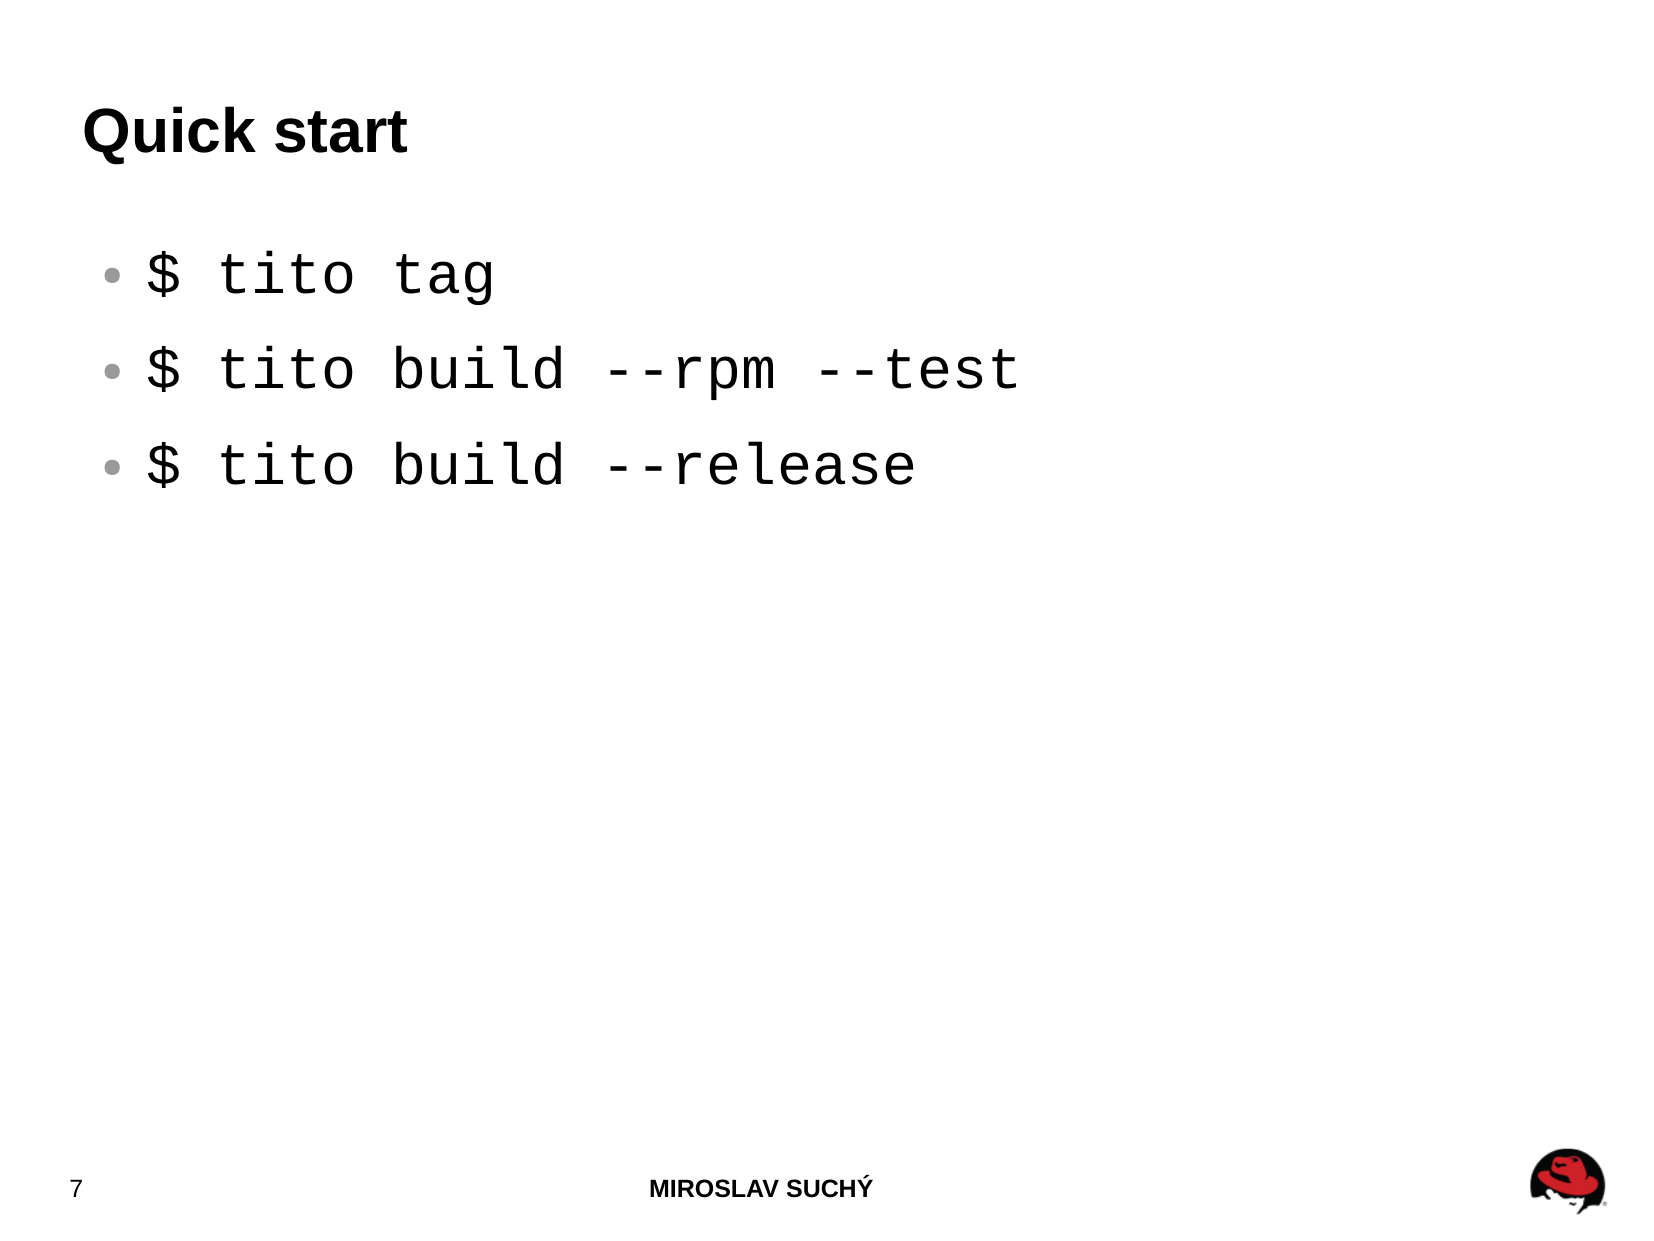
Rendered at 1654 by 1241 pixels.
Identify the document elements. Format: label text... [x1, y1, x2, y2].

picture [1529, 1146, 1613, 1224]
list $ tito tag $ tito build --rpm --test $ tito build --release [86, 244, 1576, 1024]
title Quick start [82, 45, 1571, 218]
